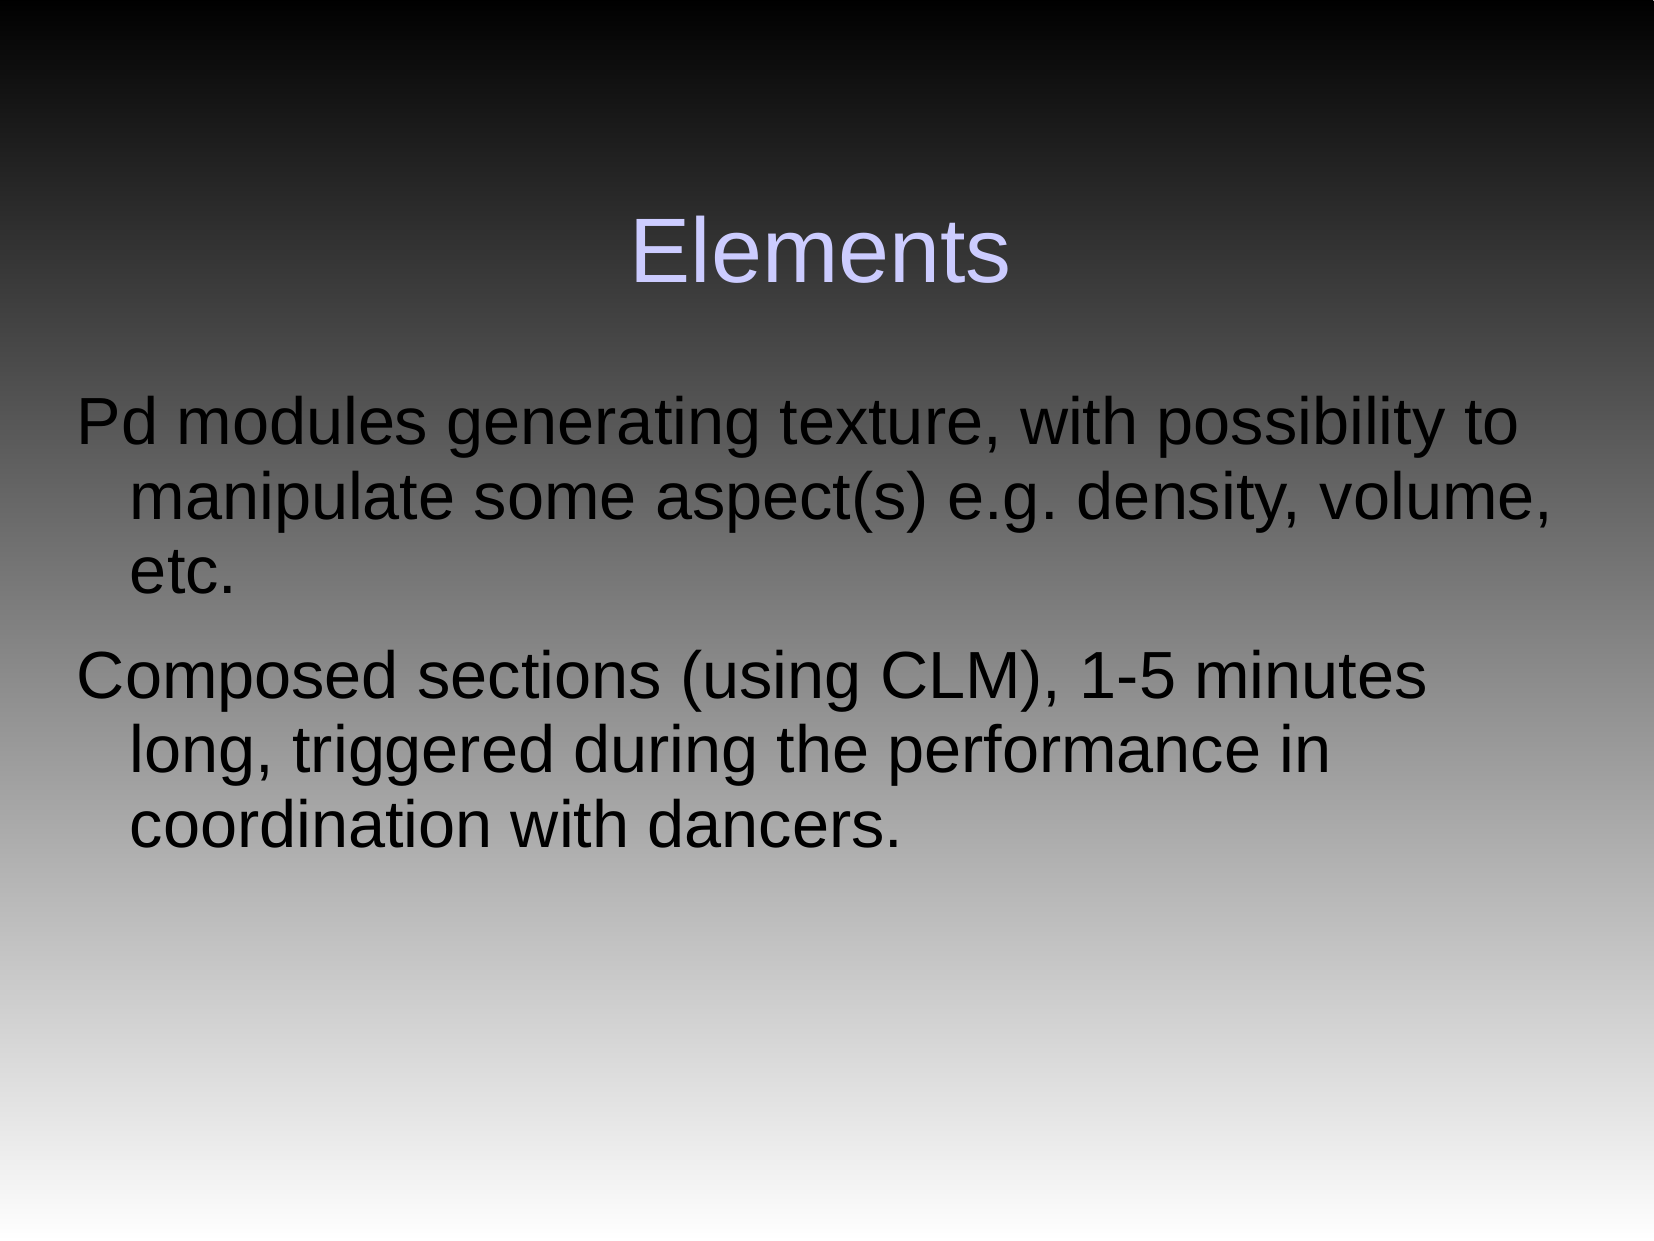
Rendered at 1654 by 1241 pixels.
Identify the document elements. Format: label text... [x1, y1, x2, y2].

title Elements [76, 147, 1565, 355]
list Pd modules generating texture, with possibility to manipulate some aspect(s) e.g. density, volume, etc. Composed sections (using CLM), 1-5 minutes long, triggered during the performance in coordination with dancers. [59, 383, 1577, 1152]
